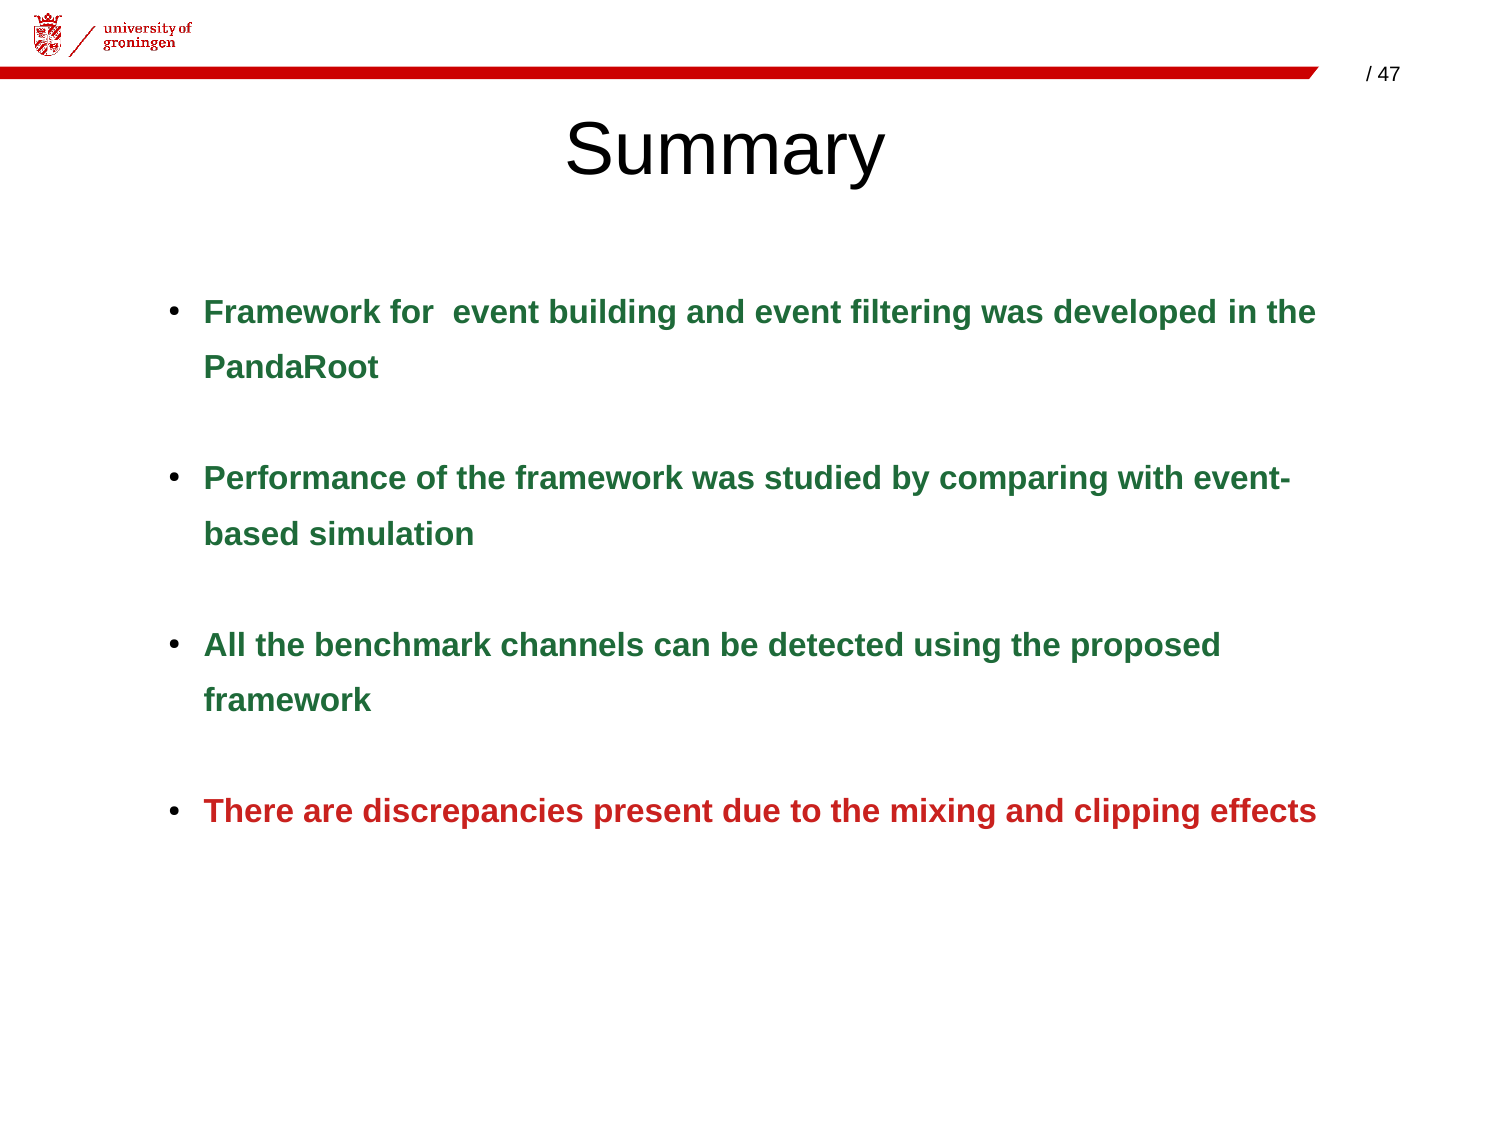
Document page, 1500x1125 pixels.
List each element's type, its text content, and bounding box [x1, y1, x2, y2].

title Summary [0, 80, 1417, 211]
picture [34, 13, 192, 57]
text_box Framework for event building and event filtering was developed in the PandaRoot Performance of the framework was studied by comparing with event-based simulation All the benchmark channels can be detected using the proposed framework There are discrepancies present due to the mixing and clipping effects [153, 230, 1371, 1061]
text_box / 1 [1351, 55, 1487, 94]
